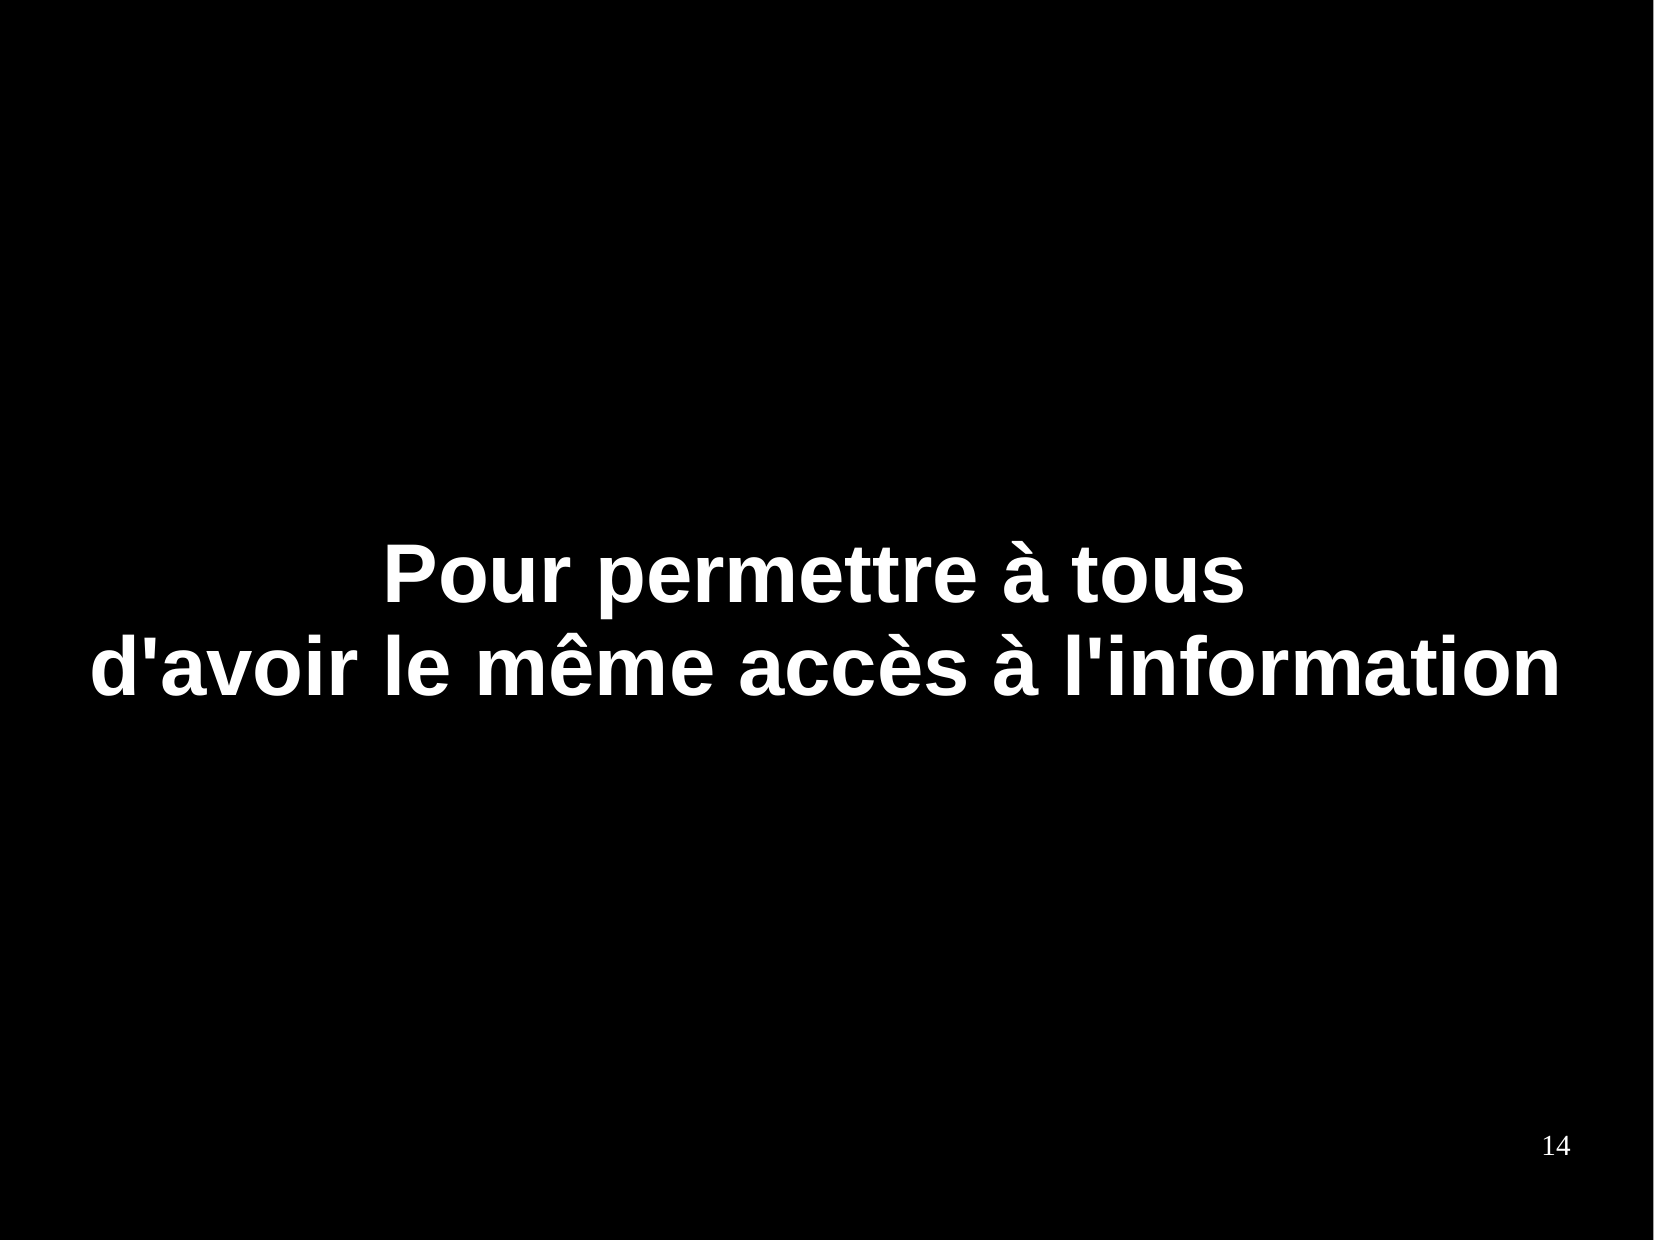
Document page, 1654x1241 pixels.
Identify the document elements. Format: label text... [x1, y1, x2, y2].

text_box Pour permettre à tous d'avoir le même accès à l'information [74, 519, 1579, 721]
